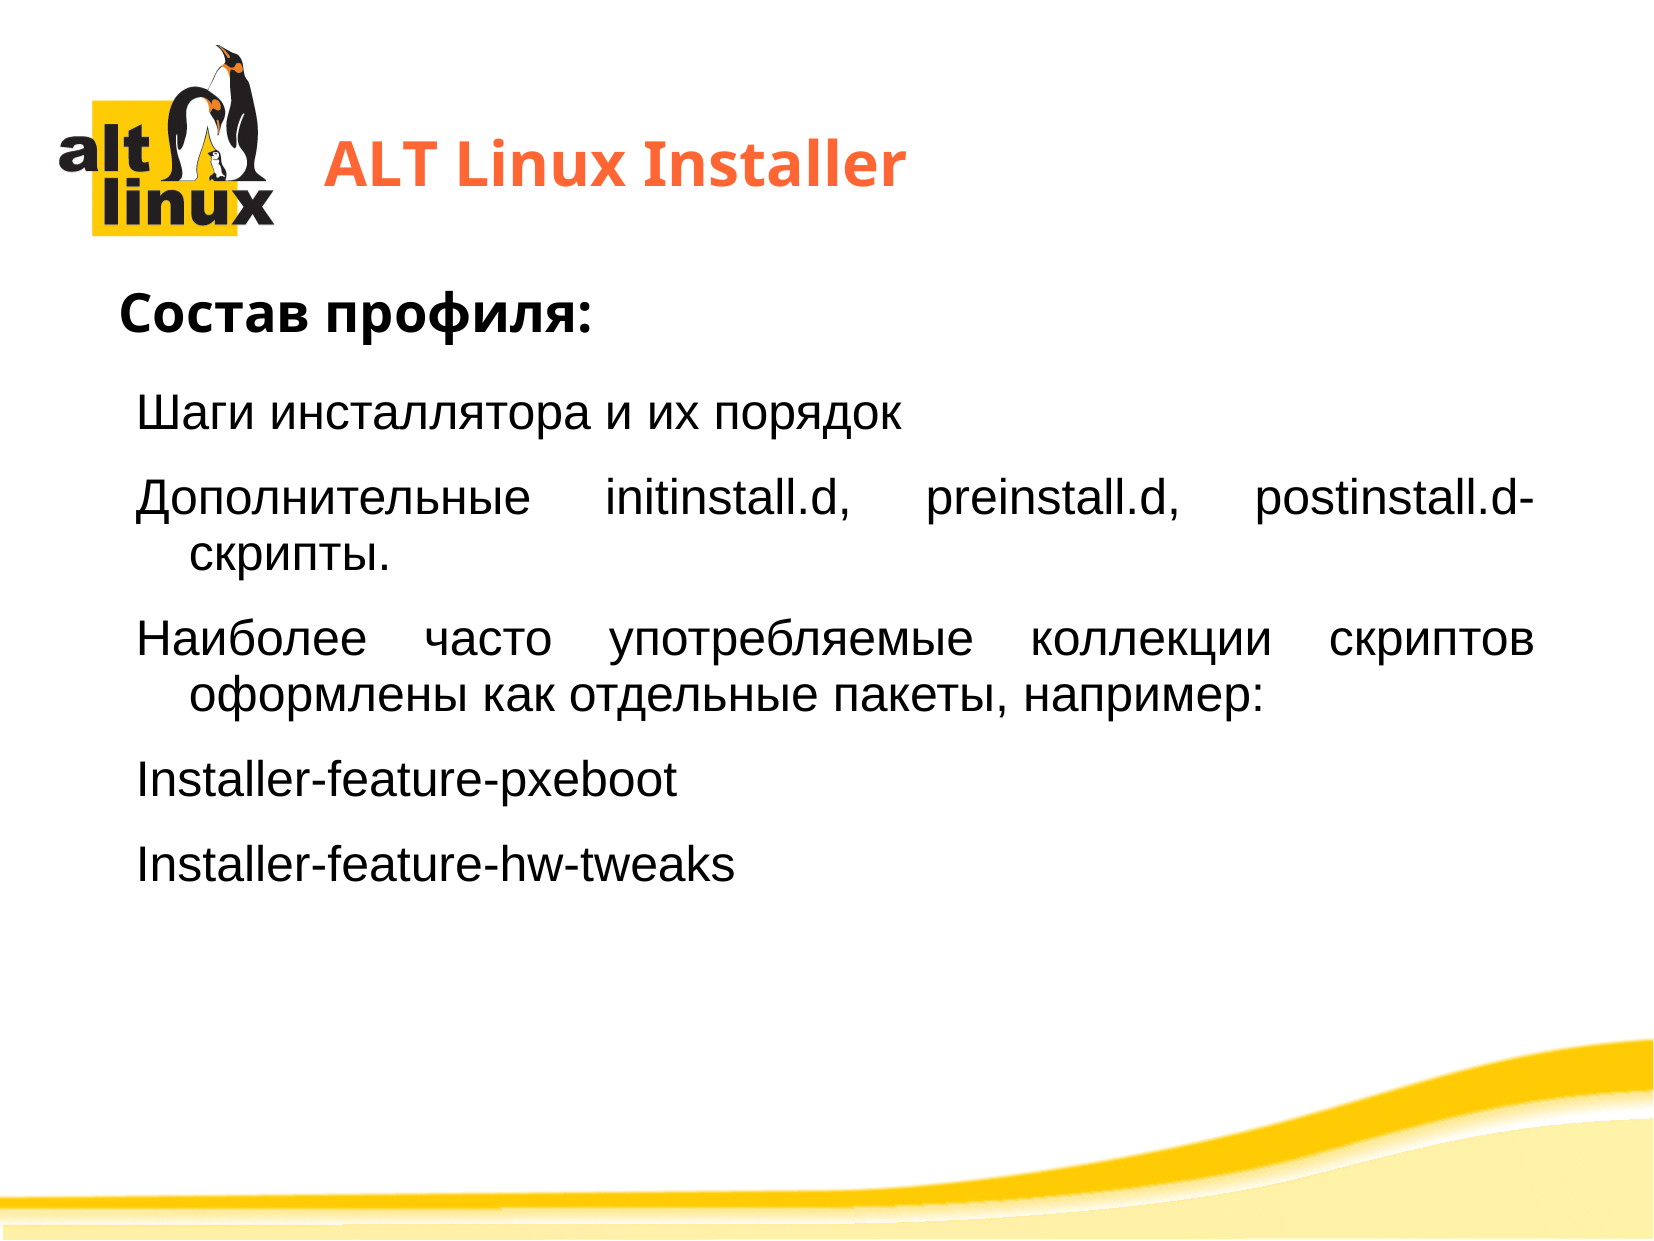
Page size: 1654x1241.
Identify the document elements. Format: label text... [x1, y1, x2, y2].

list Шаги инсталлятора и их порядок Дополнительные initinstall.d, preinstall.d, postinstall.d-скрипты. Наиболее часто употребляемые коллекции скриптов оформлены как отдельные пакеты, например: Installer-feature-pxeboot Installer-feature-hw-tweaks [118, 386, 1536, 1063]
title Состав профиля: [118, 237, 1536, 386]
picture [0, 0, 1654, 1240]
title ALT Linux Installer [324, 88, 1536, 237]
